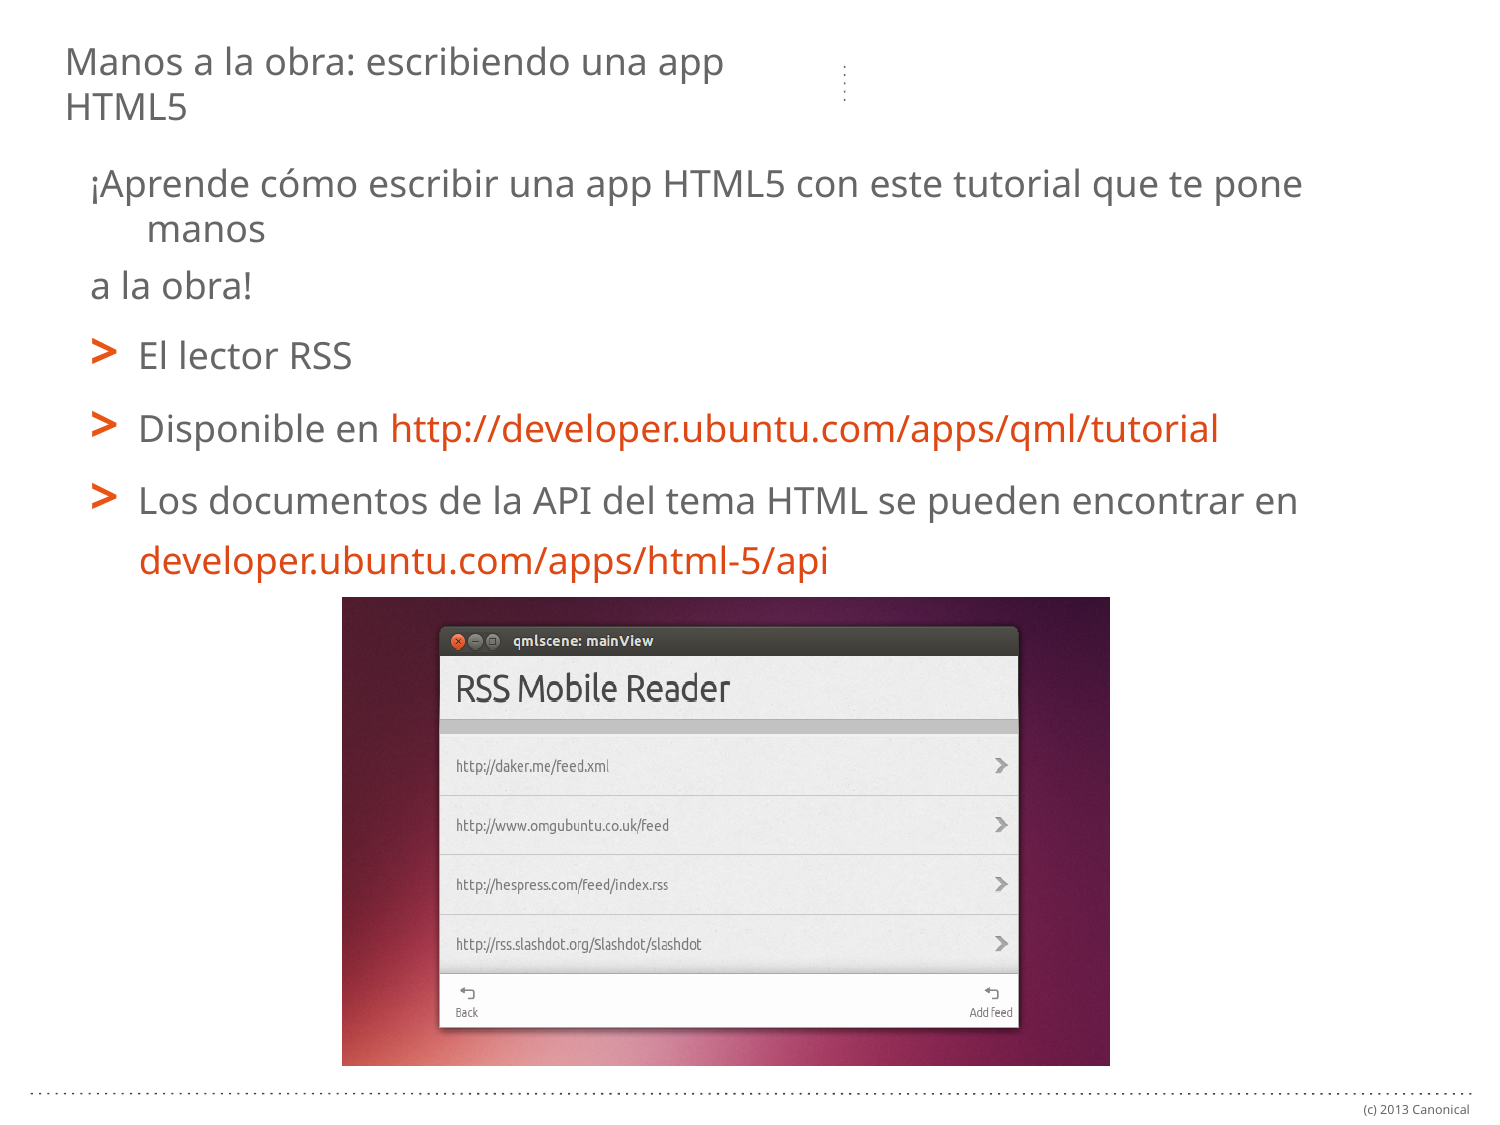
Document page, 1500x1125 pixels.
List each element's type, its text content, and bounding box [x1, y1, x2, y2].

picture [342, 597, 1110, 1066]
text_box (c) 2013 Canonical [19, 1099, 1485, 1119]
list ¡Aprende cómo escribir una app HTML5 con este tutorial que te pone manos a la obra! > El lector RSS > Disponible en http://developer.ubuntu.com/apps/qml/tutorial > Los documentos de la API del tema HTML se pueden encontrar en developer.ubuntu.com/apps/html-5/api [75, 144, 1425, 1013]
title Manos a la obra: escribiendo una app HTML5 [49, 53, 854, 114]
